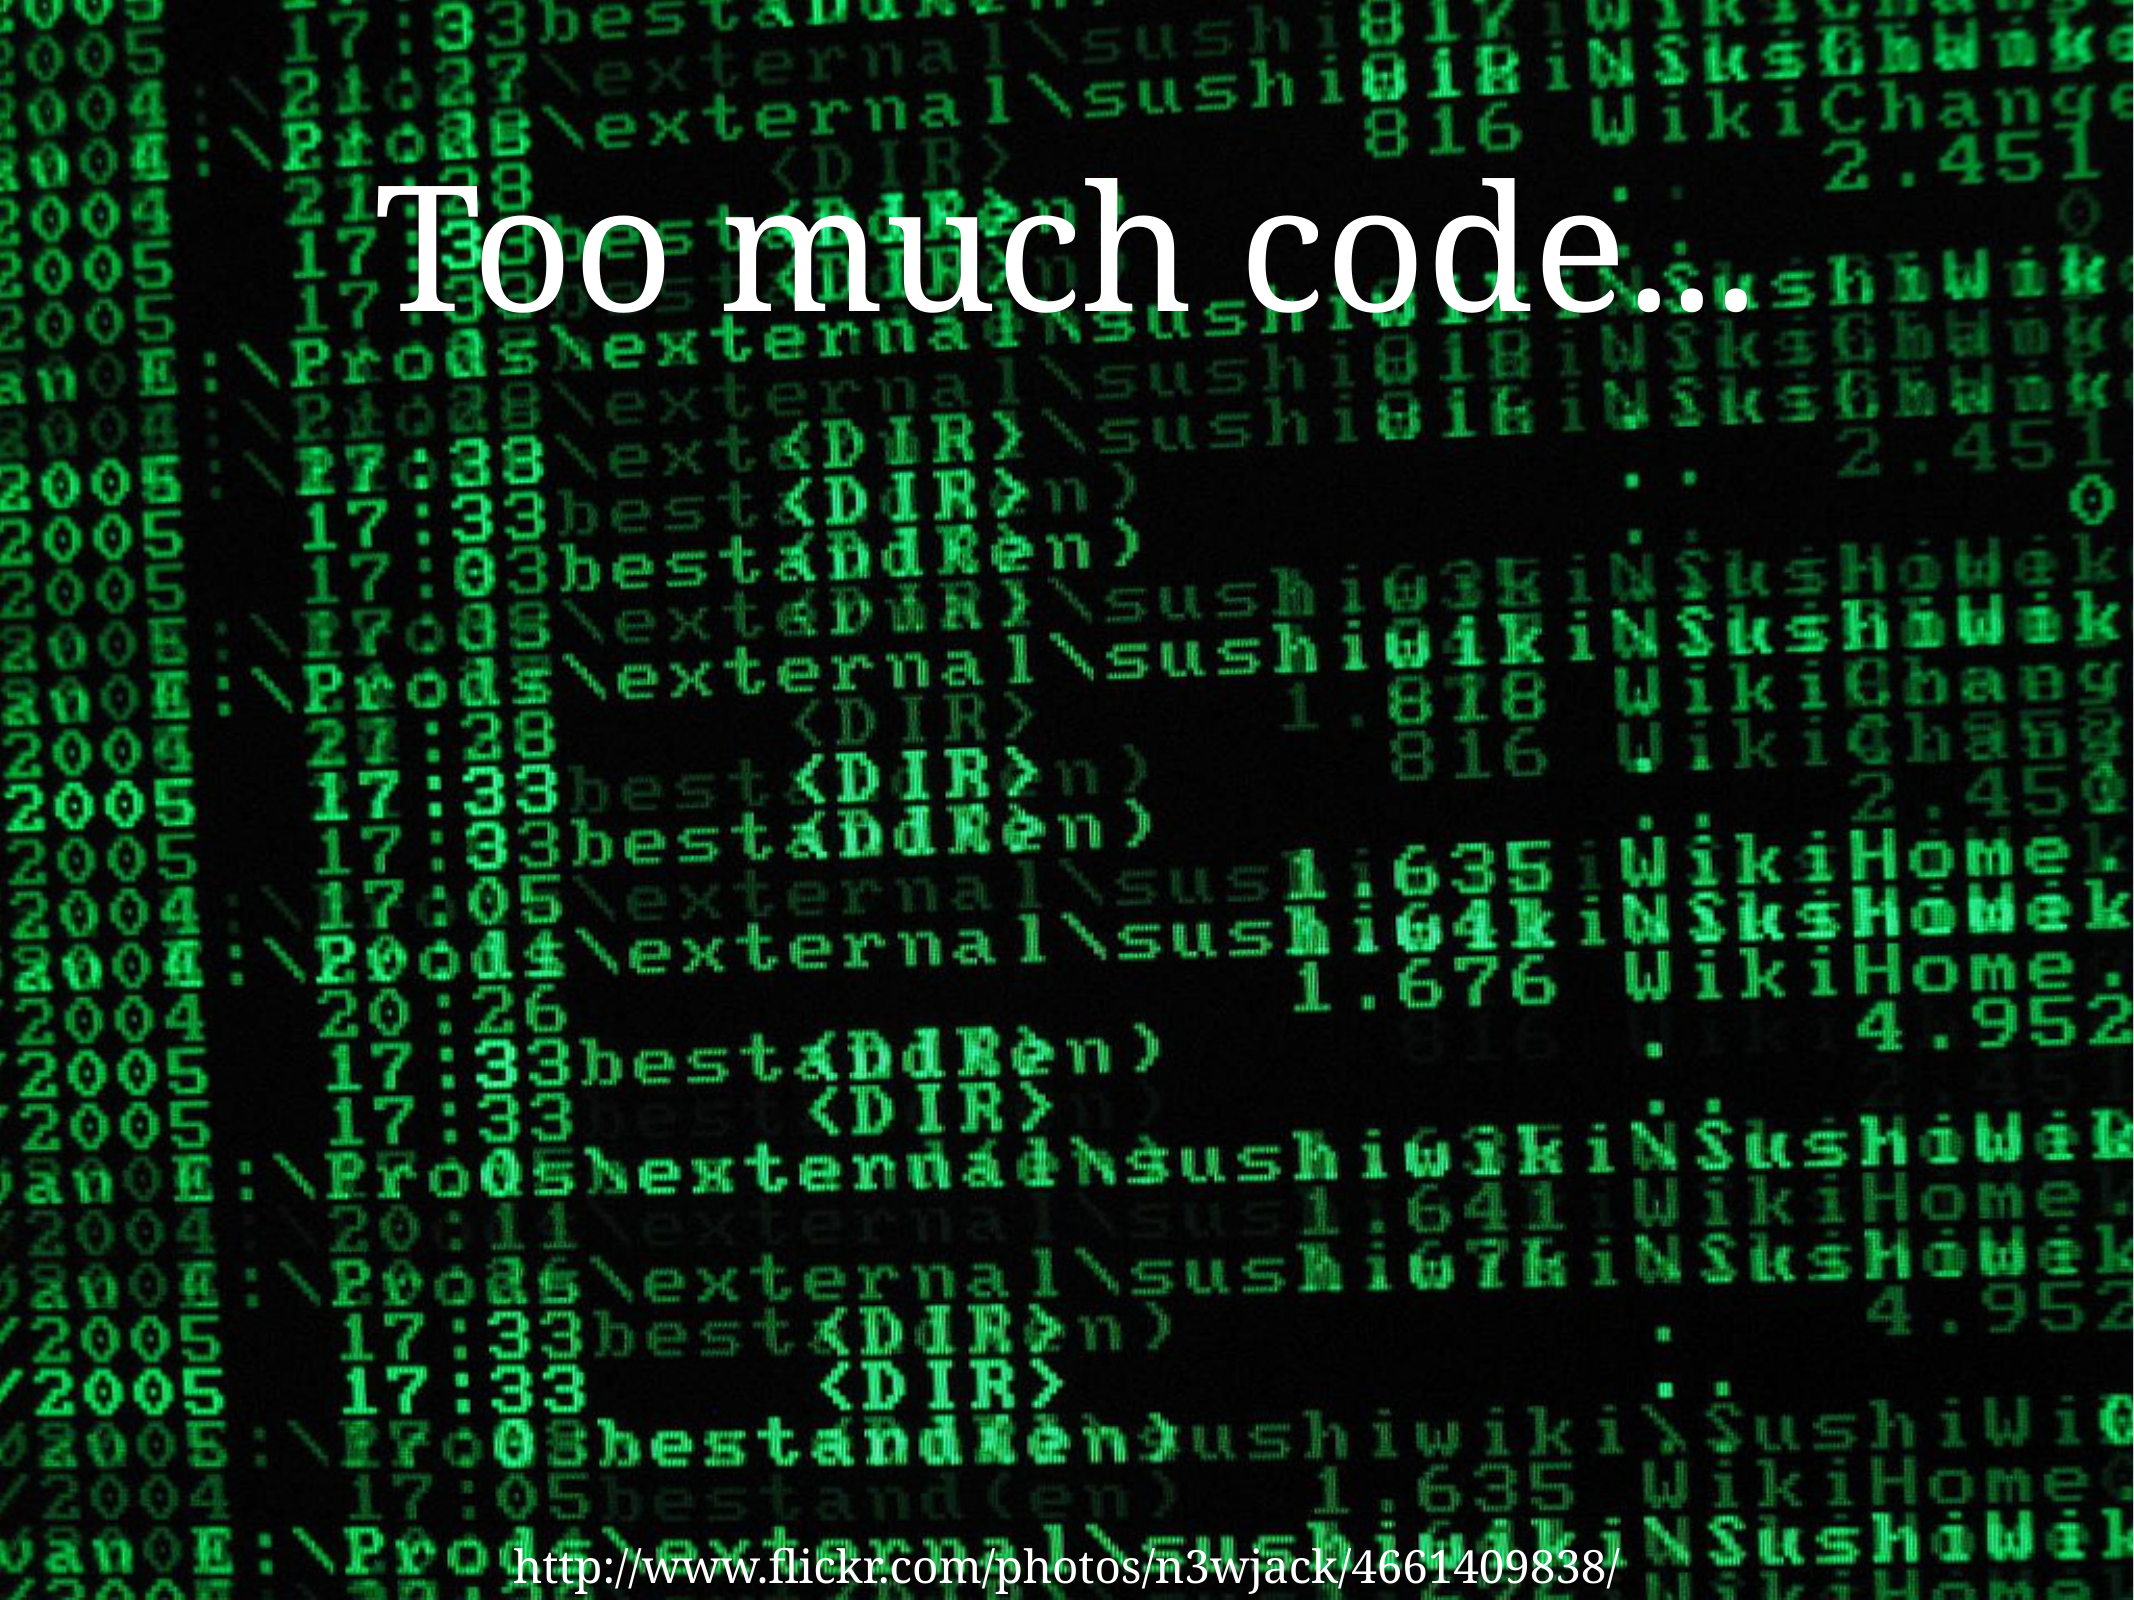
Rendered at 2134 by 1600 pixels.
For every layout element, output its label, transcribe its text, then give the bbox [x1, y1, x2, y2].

title Too much code... [208, 22, 1925, 461]
picture [0, 0, 2134, 1600]
subtitle http://www.flickr.com/photos/n3wjack/4661409838/ [208, 1530, 1925, 1600]
